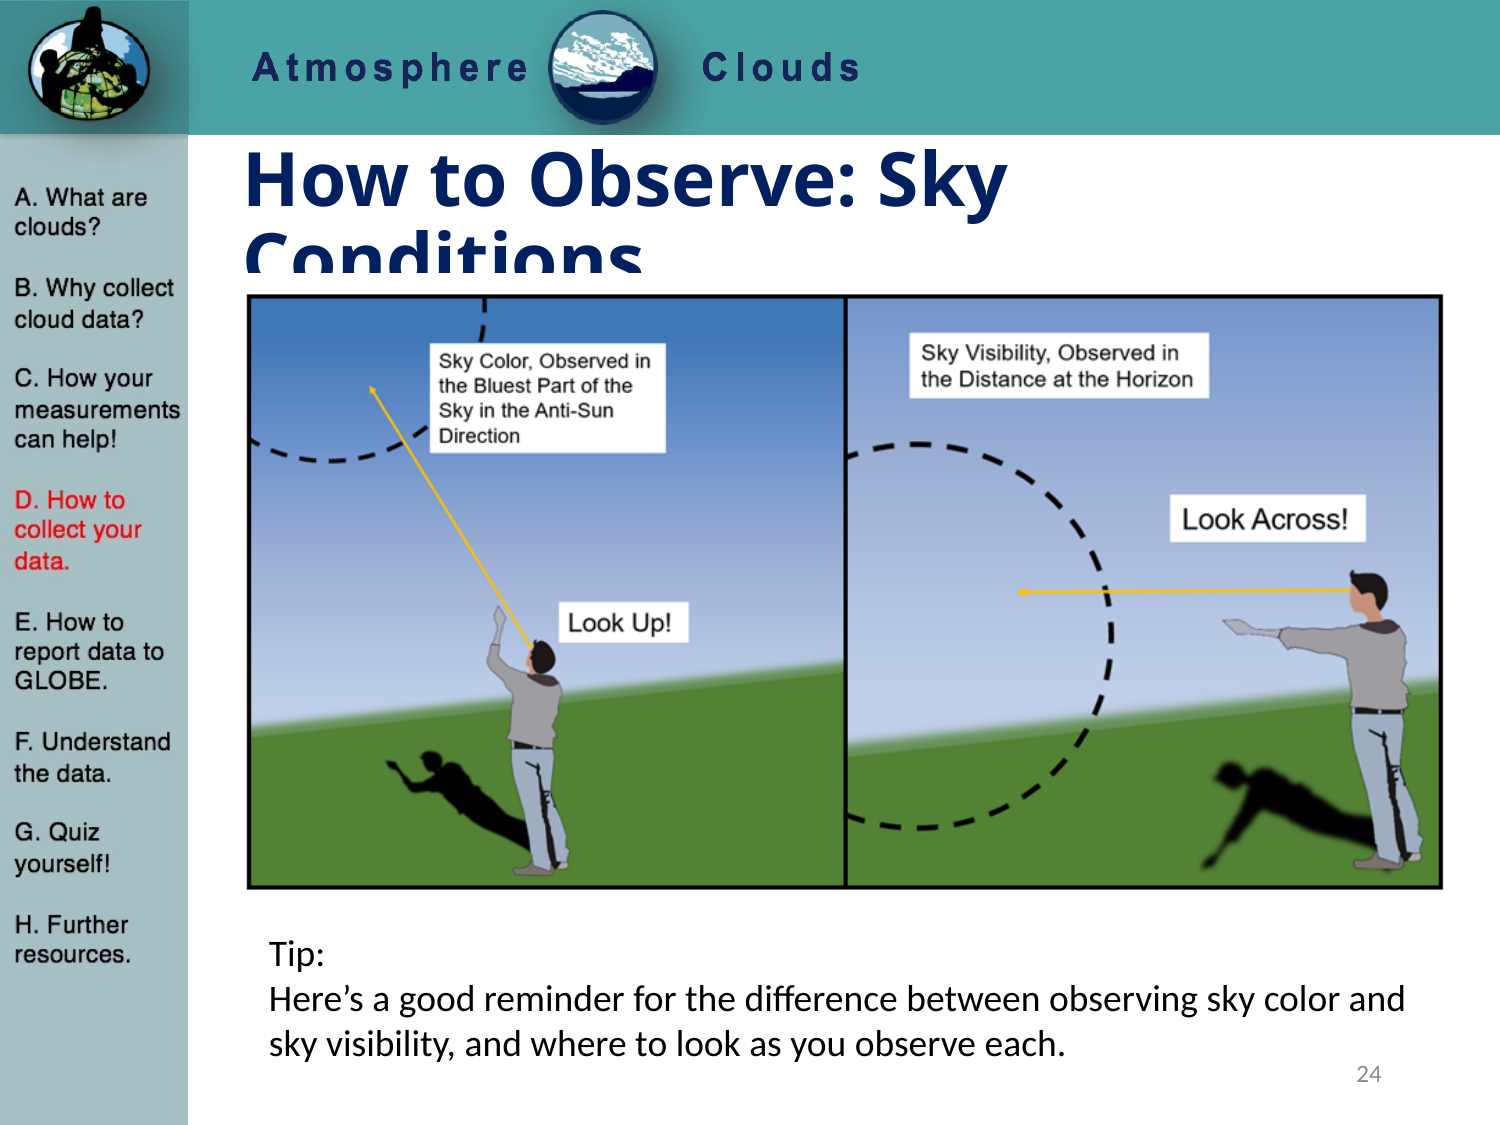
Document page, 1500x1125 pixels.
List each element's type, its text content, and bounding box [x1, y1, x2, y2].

picture [0, 0, 1500, 1125]
title How to Observe: Sky Conditions [228, 113, 1397, 273]
slide_number <number> [1059, 1072, 1397, 1103]
picture [228, 273, 1462, 912]
text_box Tip: Here’s a good reminder for the difference between observing sky color and sky visibility, and where to look as you observe each. [254, 921, 1429, 1072]
